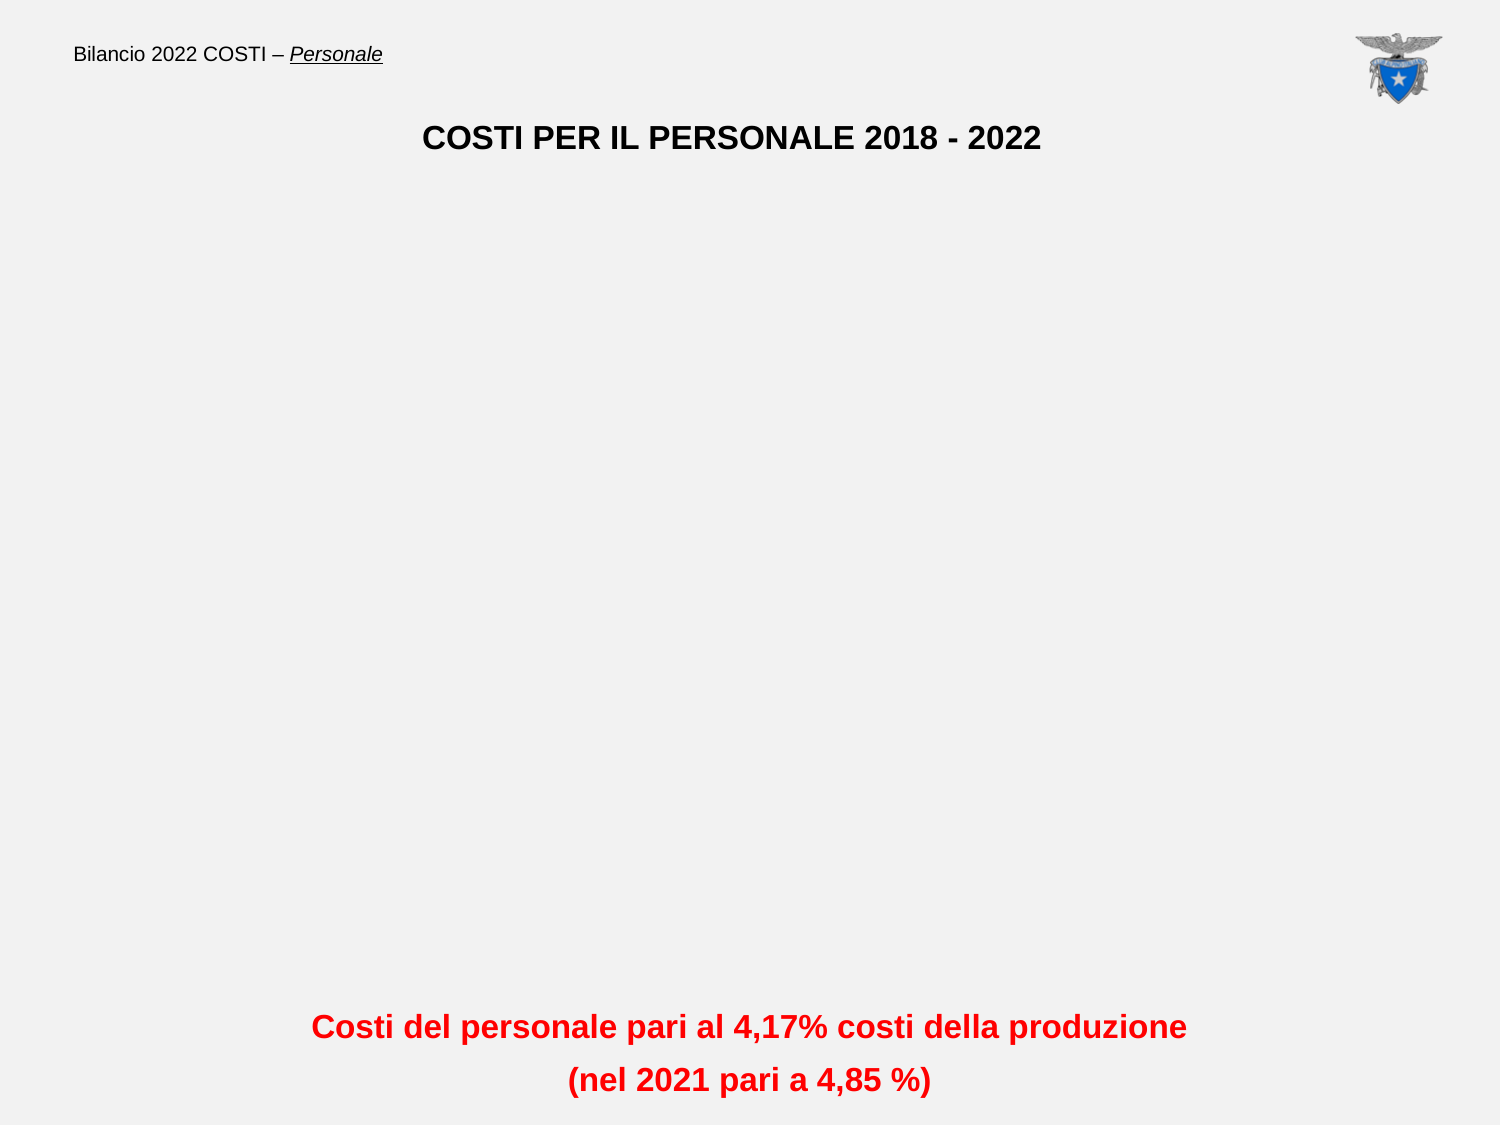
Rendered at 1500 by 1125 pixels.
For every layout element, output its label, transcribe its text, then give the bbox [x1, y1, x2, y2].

picture [1352, 29, 1447, 112]
text_box Costi del personale pari al 4,17% costi della produzione (nel 2021 pari a 4,85 %) [138, 995, 1362, 1121]
text_box COSTI PER IL PERSONALE 2018 - 2022 [159, 111, 1306, 168]
text_box Bilancio 2022 COSTI – Personale [58, 35, 504, 76]
